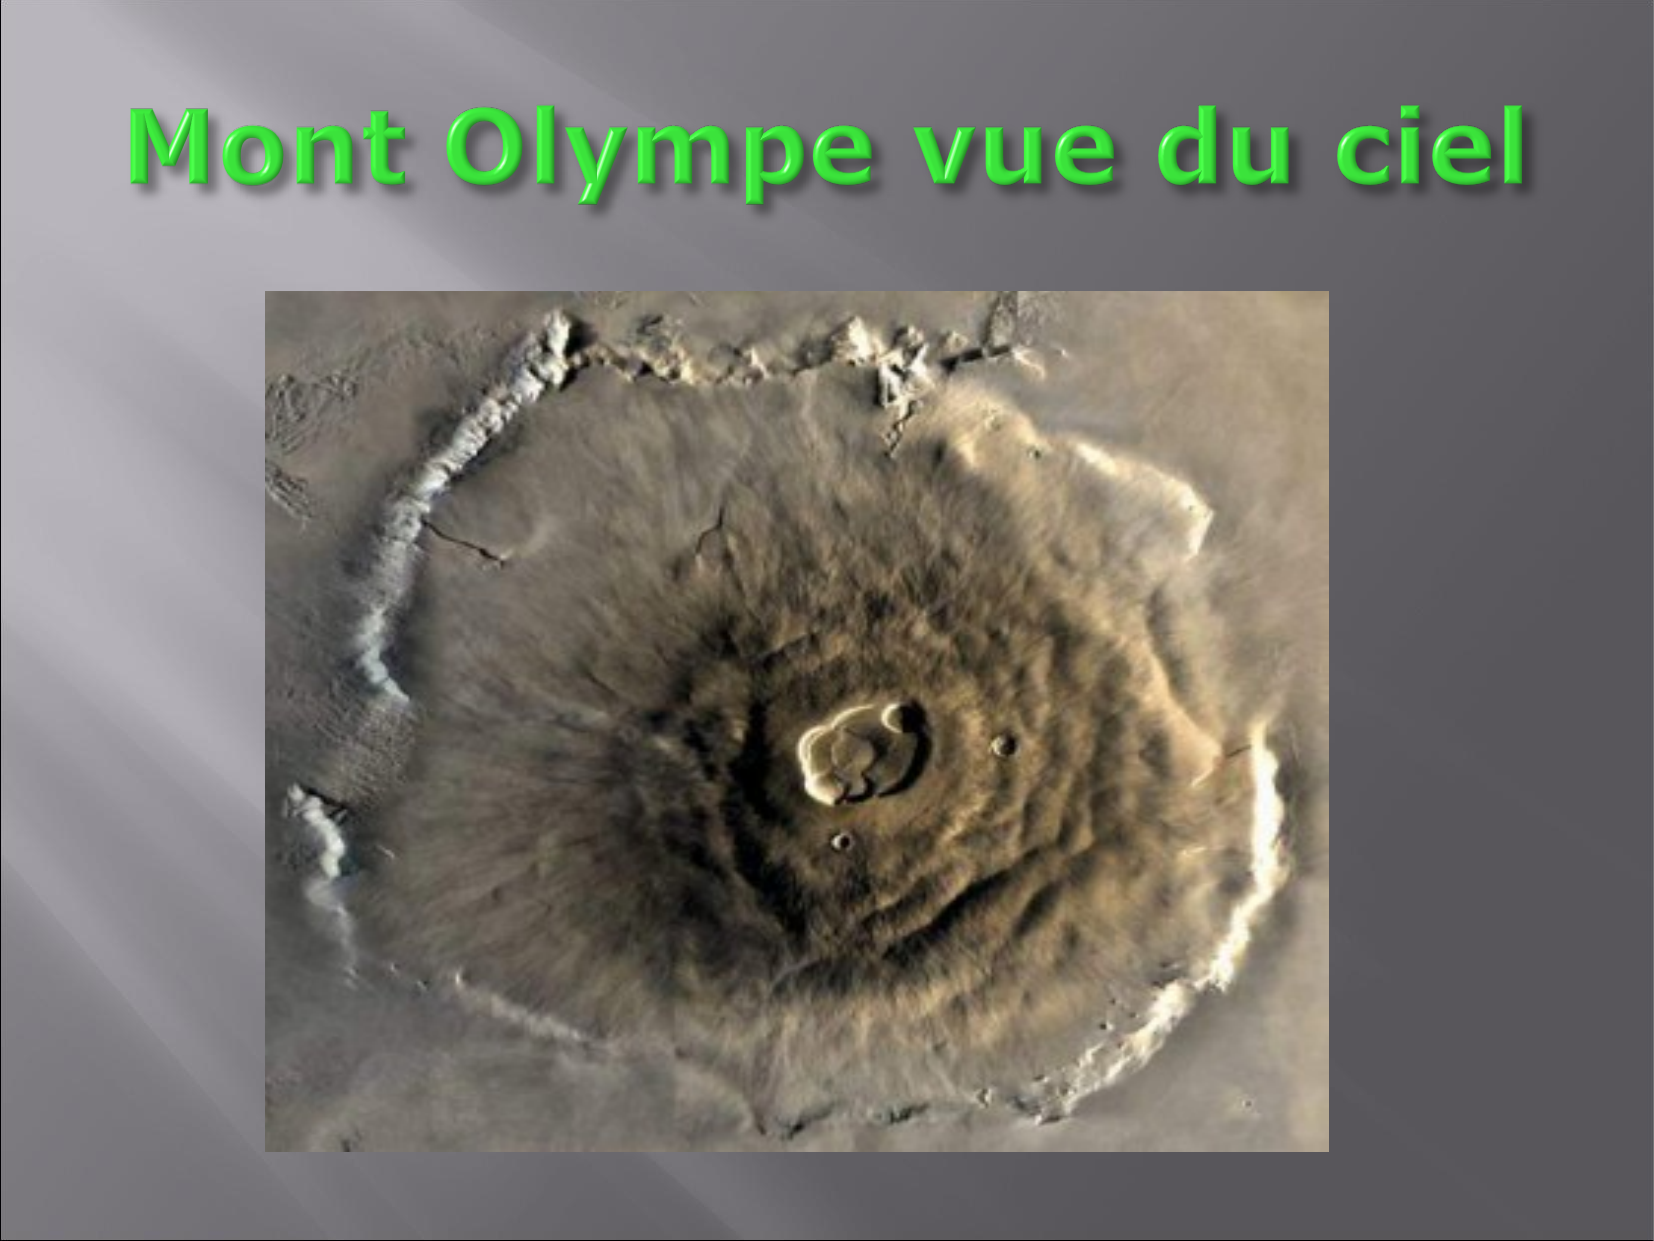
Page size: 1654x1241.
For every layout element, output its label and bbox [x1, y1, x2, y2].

picture [0, 0, 1654, 1241]
text_box [52, 43, 1618, 259]
